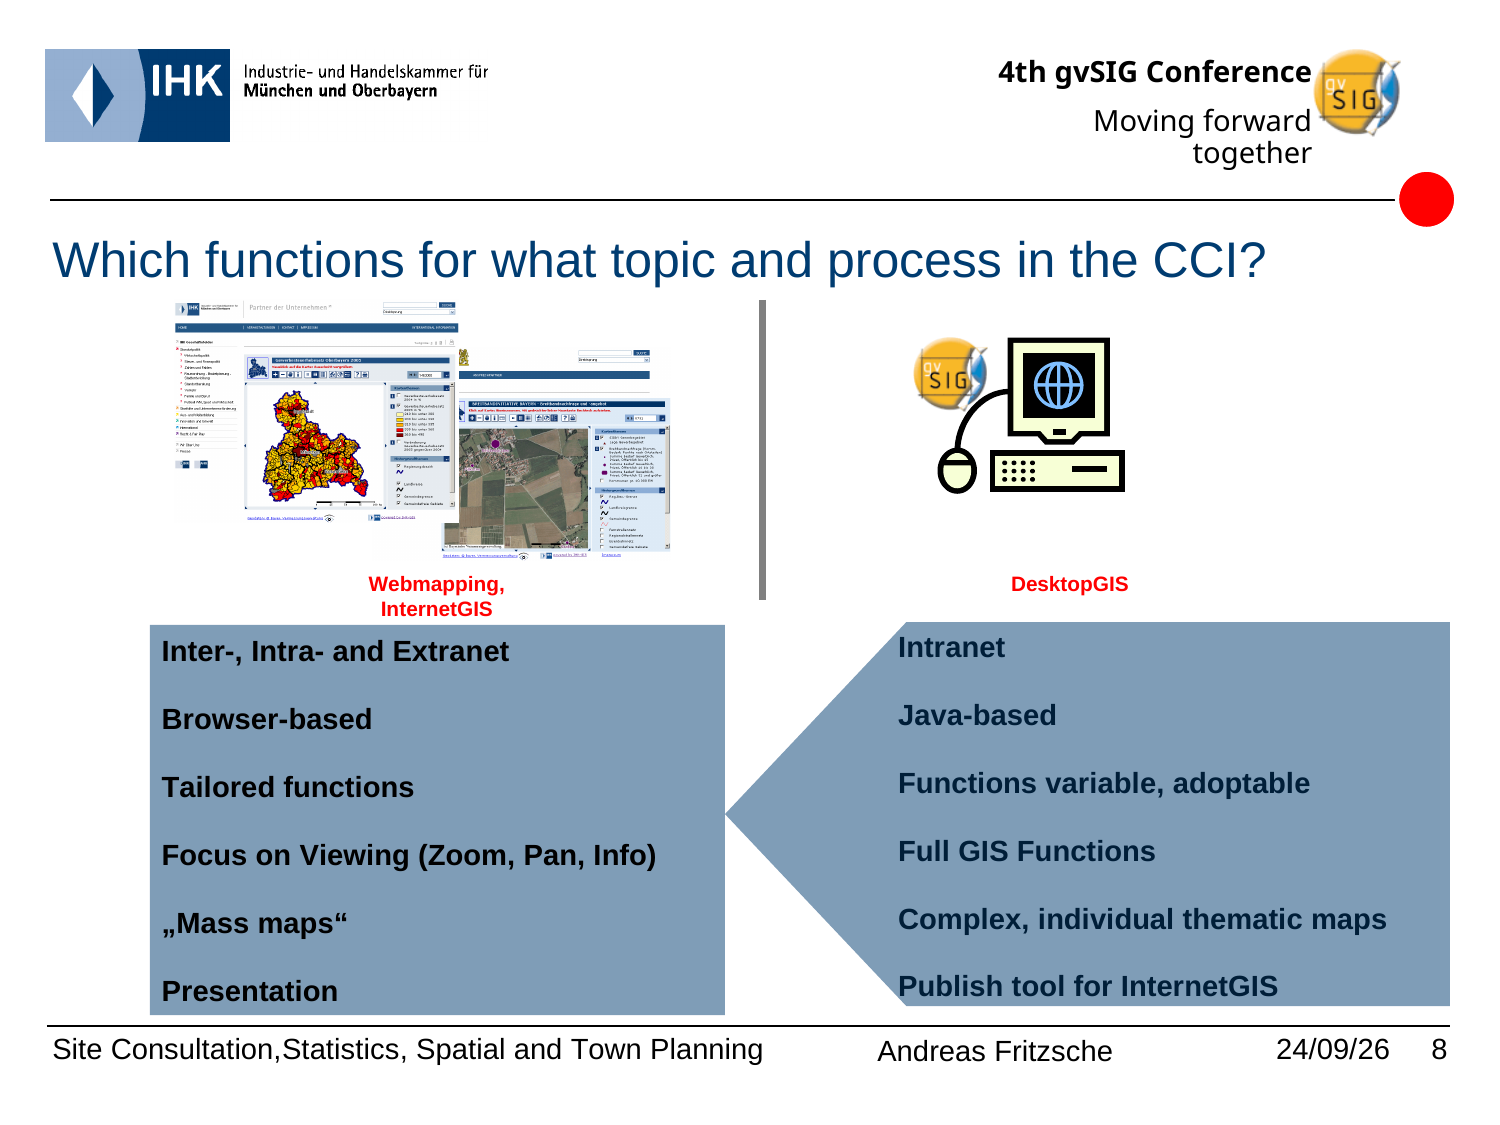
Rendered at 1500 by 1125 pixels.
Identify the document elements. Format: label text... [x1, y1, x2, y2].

text_box Intranet Java-based Functions variable, adoptable Full GIS Functions Complex, individual thematic maps Publish tool for InternetGIS [898, 624, 1463, 1079]
picture [174, 299, 671, 561]
text_box [724, 622, 1450, 1007]
title Which functions for what topic and process in the CCI? [37, 224, 1425, 297]
picture [912, 337, 1125, 494]
text_box Webmapping, InternetGIS [324, 562, 549, 628]
picture [45, 49, 488, 142]
picture [1312, 49, 1401, 138]
text_box DesktopGIS [974, 562, 1166, 603]
text_box Inter-, Intra- and Extranet Browser-based Tailored functions Focus on Viewing (Zoom, Pan, Info) „Mass maps“ Presentation [149, 624, 725, 1016]
